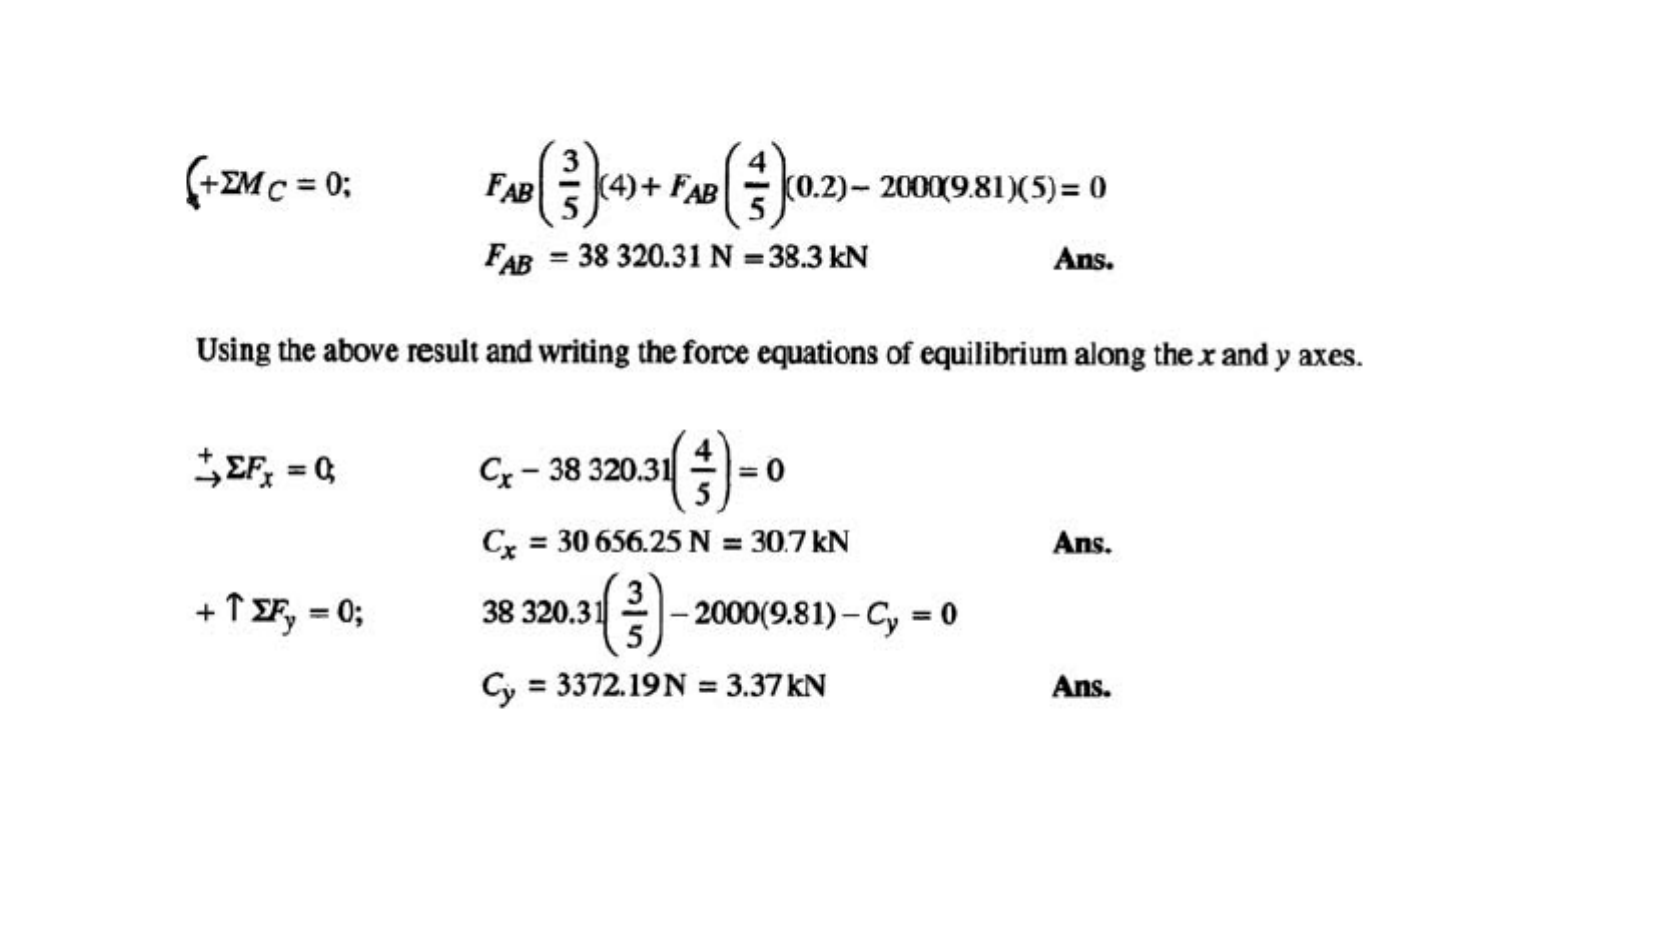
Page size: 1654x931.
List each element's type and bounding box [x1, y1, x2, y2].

picture [157, 118, 1507, 827]
